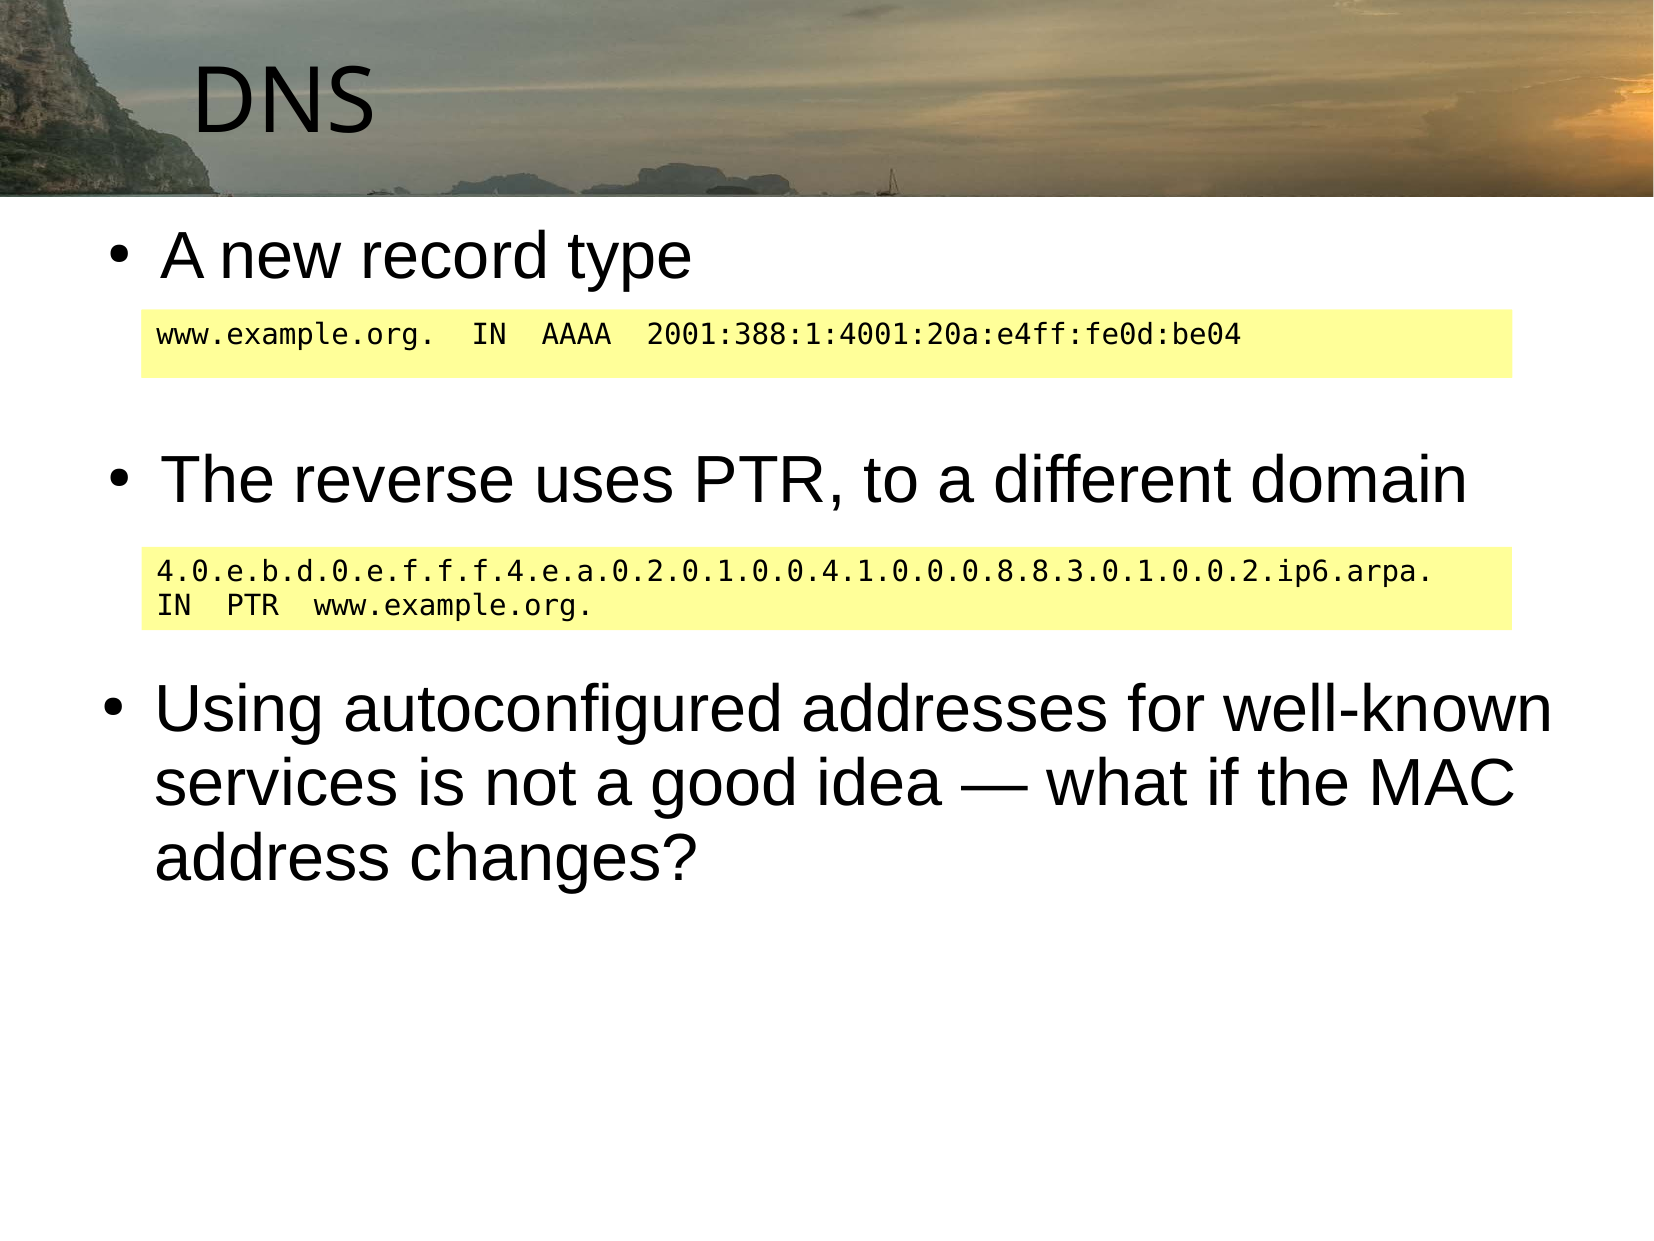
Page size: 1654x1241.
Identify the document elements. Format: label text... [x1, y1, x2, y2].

title DNS [190, 0, 1571, 194]
text_box www.example.org. IN AAAA 2001:388:1:4001:20a:e4ff:fe0d:be04 [141, 309, 1513, 378]
picture [0, 0, 1654, 197]
list A new record type [89, 217, 1578, 414]
list Using autoconfigured addresses for well-known services is not a good idea — what if the MAC address changes? [83, 670, 1572, 1177]
list The reverse uses PTR, to a different domain [89, 442, 1578, 638]
